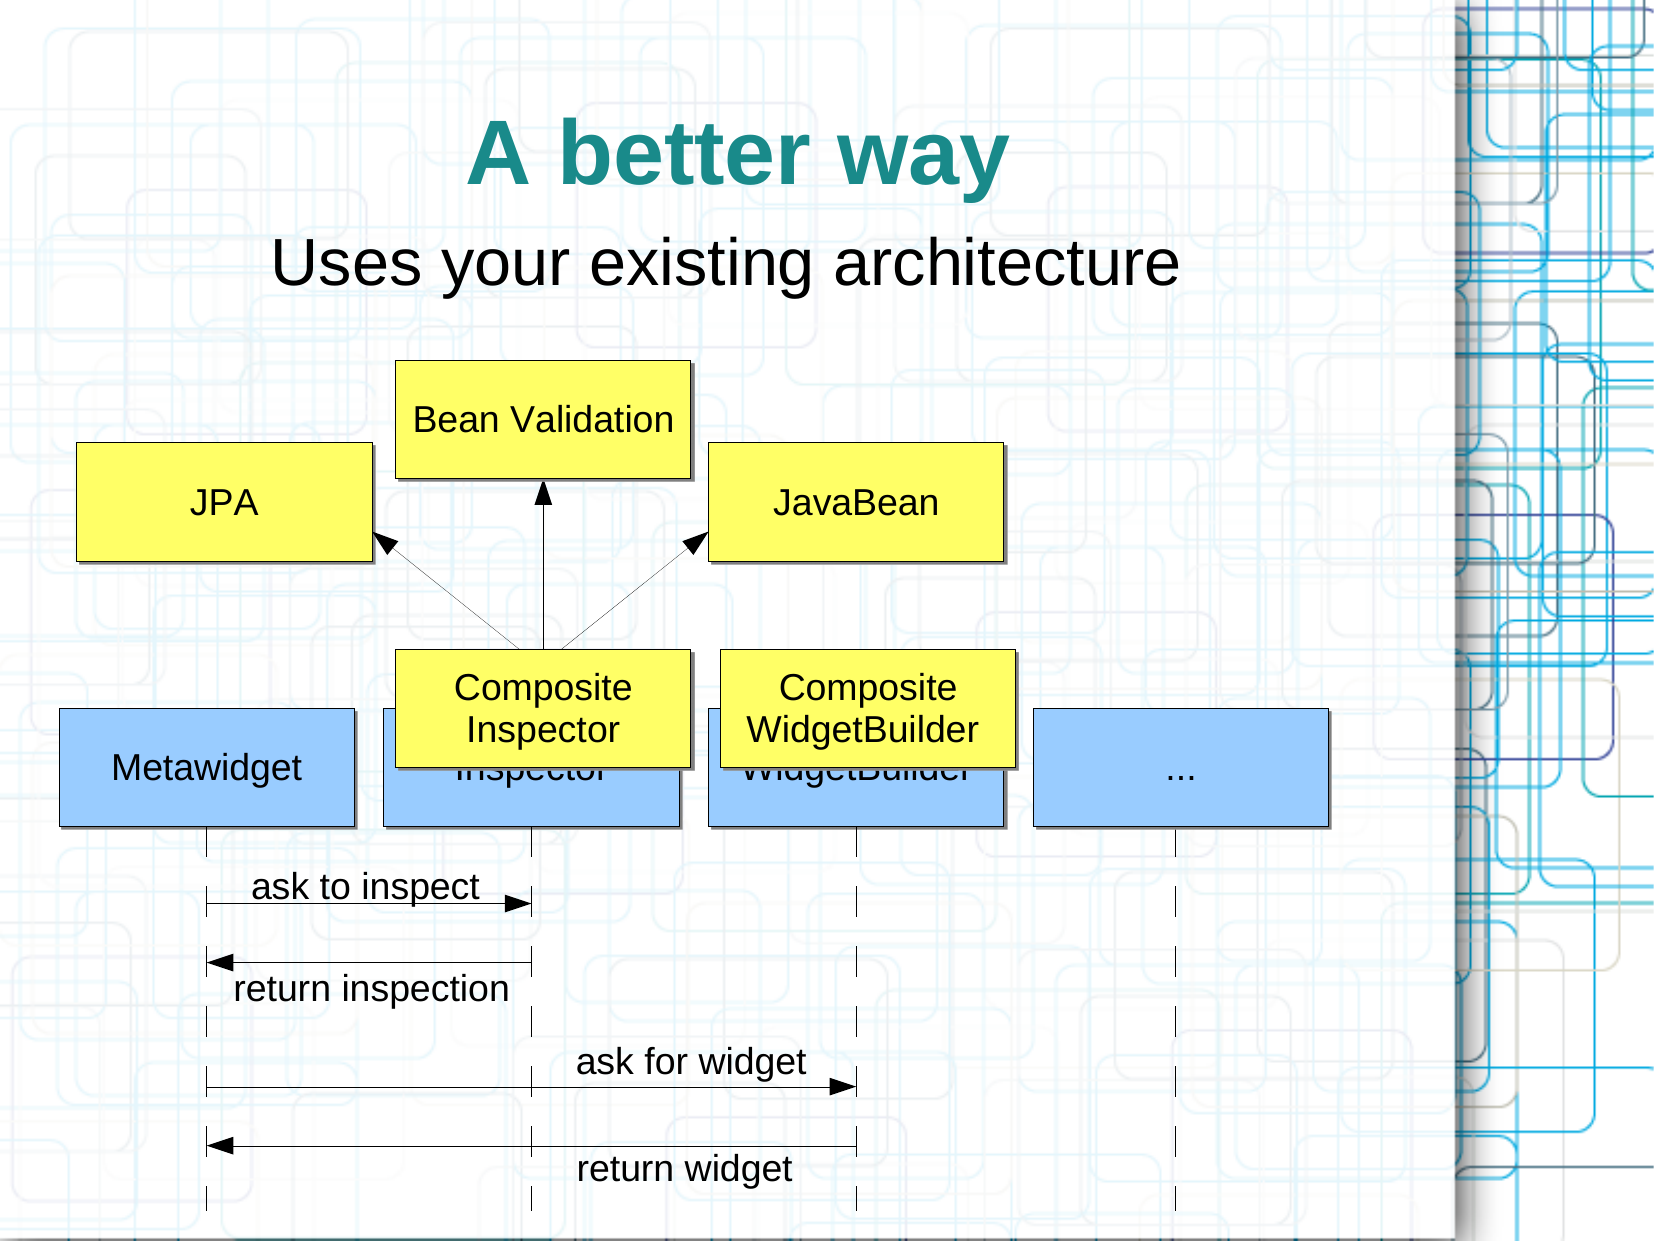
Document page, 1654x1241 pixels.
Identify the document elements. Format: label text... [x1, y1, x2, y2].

text_box return widget [561, 1139, 808, 1197]
text_box Metawidget [59, 708, 355, 827]
text_box ask for widget [561, 1033, 821, 1091]
text_box Composite WidgetBuilder [720, 649, 1016, 768]
text_box WidgetBuilder [708, 708, 1004, 827]
title A better way [59, 56, 1418, 218]
text_box Bean Validation [395, 360, 691, 479]
text_box ask to inspect [236, 858, 495, 916]
text_box JavaBean [708, 442, 1004, 562]
text_box Composite Inspector [395, 649, 691, 768]
text_box Inspector [383, 708, 680, 827]
text_box ... [1033, 708, 1329, 827]
text_box JPA [76, 442, 373, 562]
text_box return inspection [218, 960, 525, 1018]
text_box Uses your existing architecture [29, 218, 1424, 308]
picture [0, 0, 1654, 1241]
